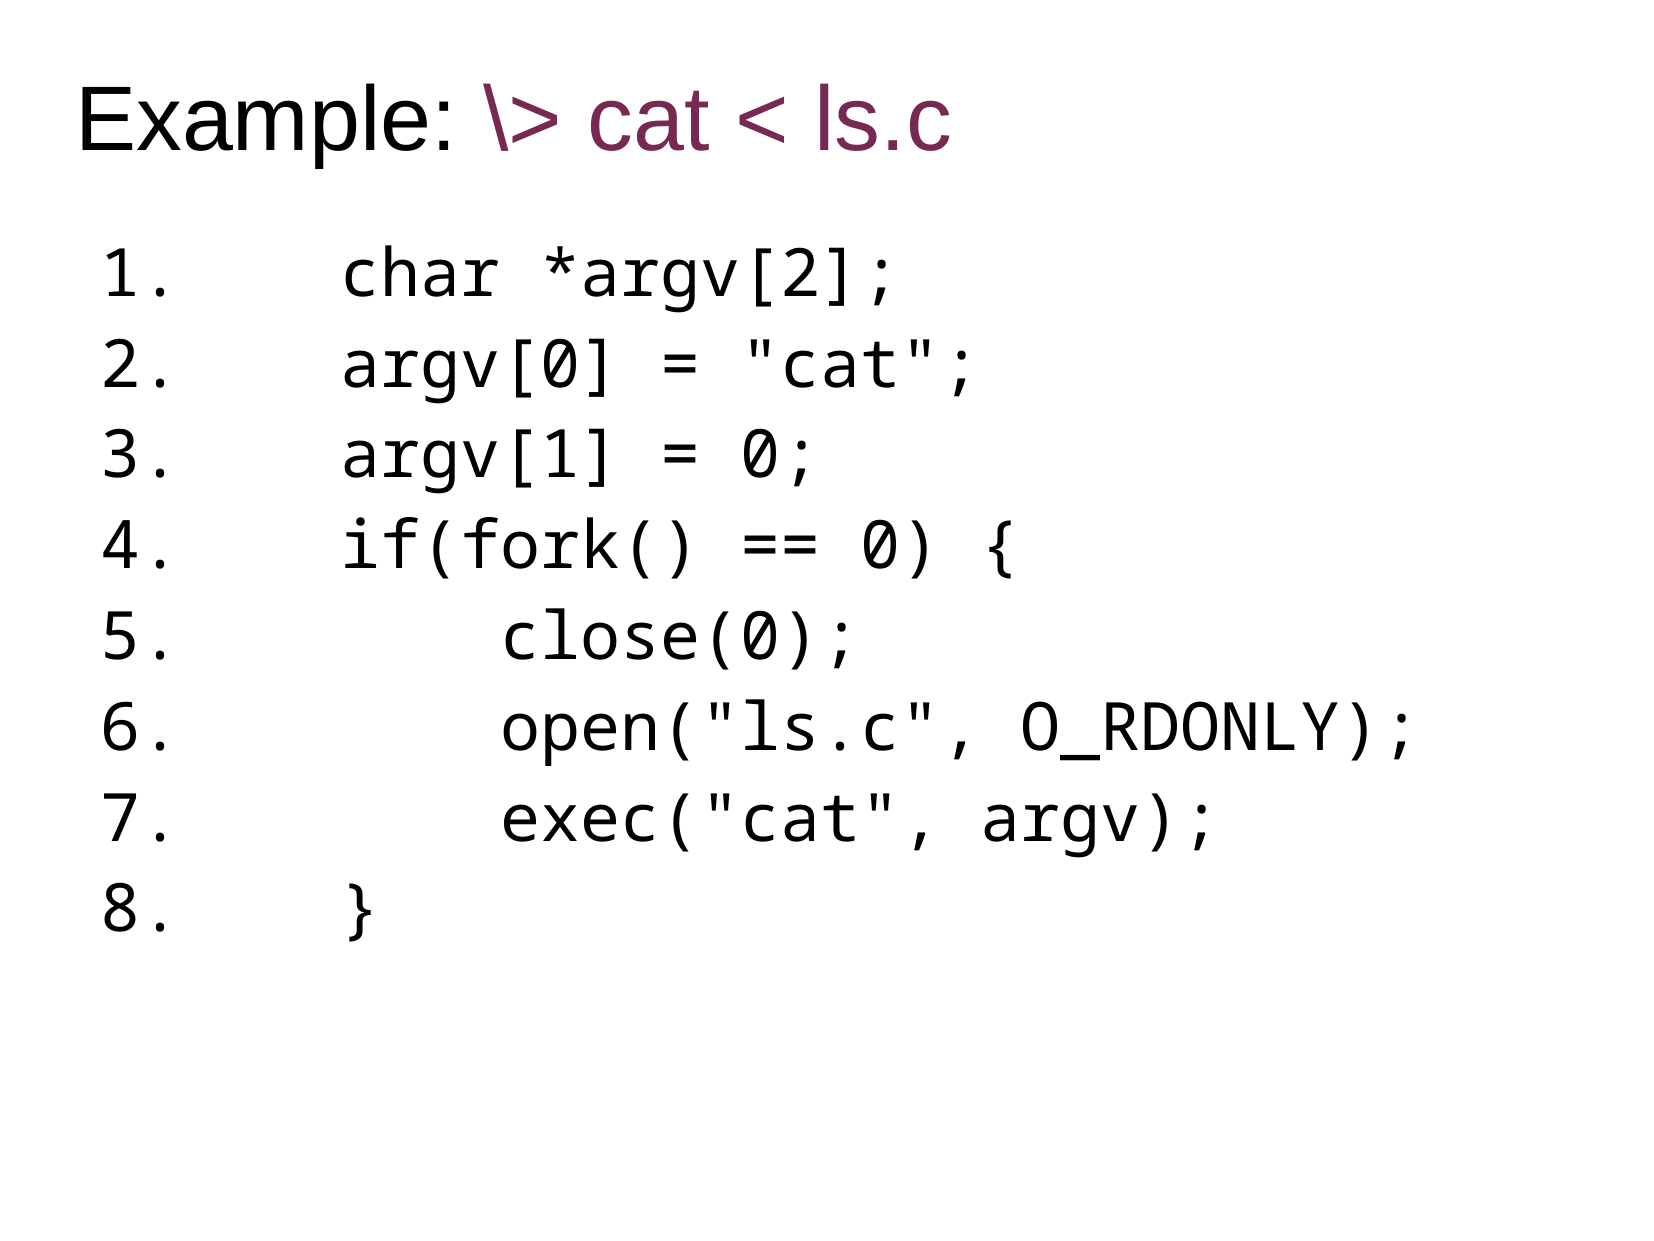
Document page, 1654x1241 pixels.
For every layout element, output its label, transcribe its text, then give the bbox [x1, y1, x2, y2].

title Example: \> cat < ls.c [75, 49, 1538, 188]
list char *argv[2]; argv[0] = "cat"; argv[1] = 0; if(fork() == 0) { close(0); open("ls.c", O_RDONLY); exec("cat", argv); } [82, 225, 1571, 1163]
